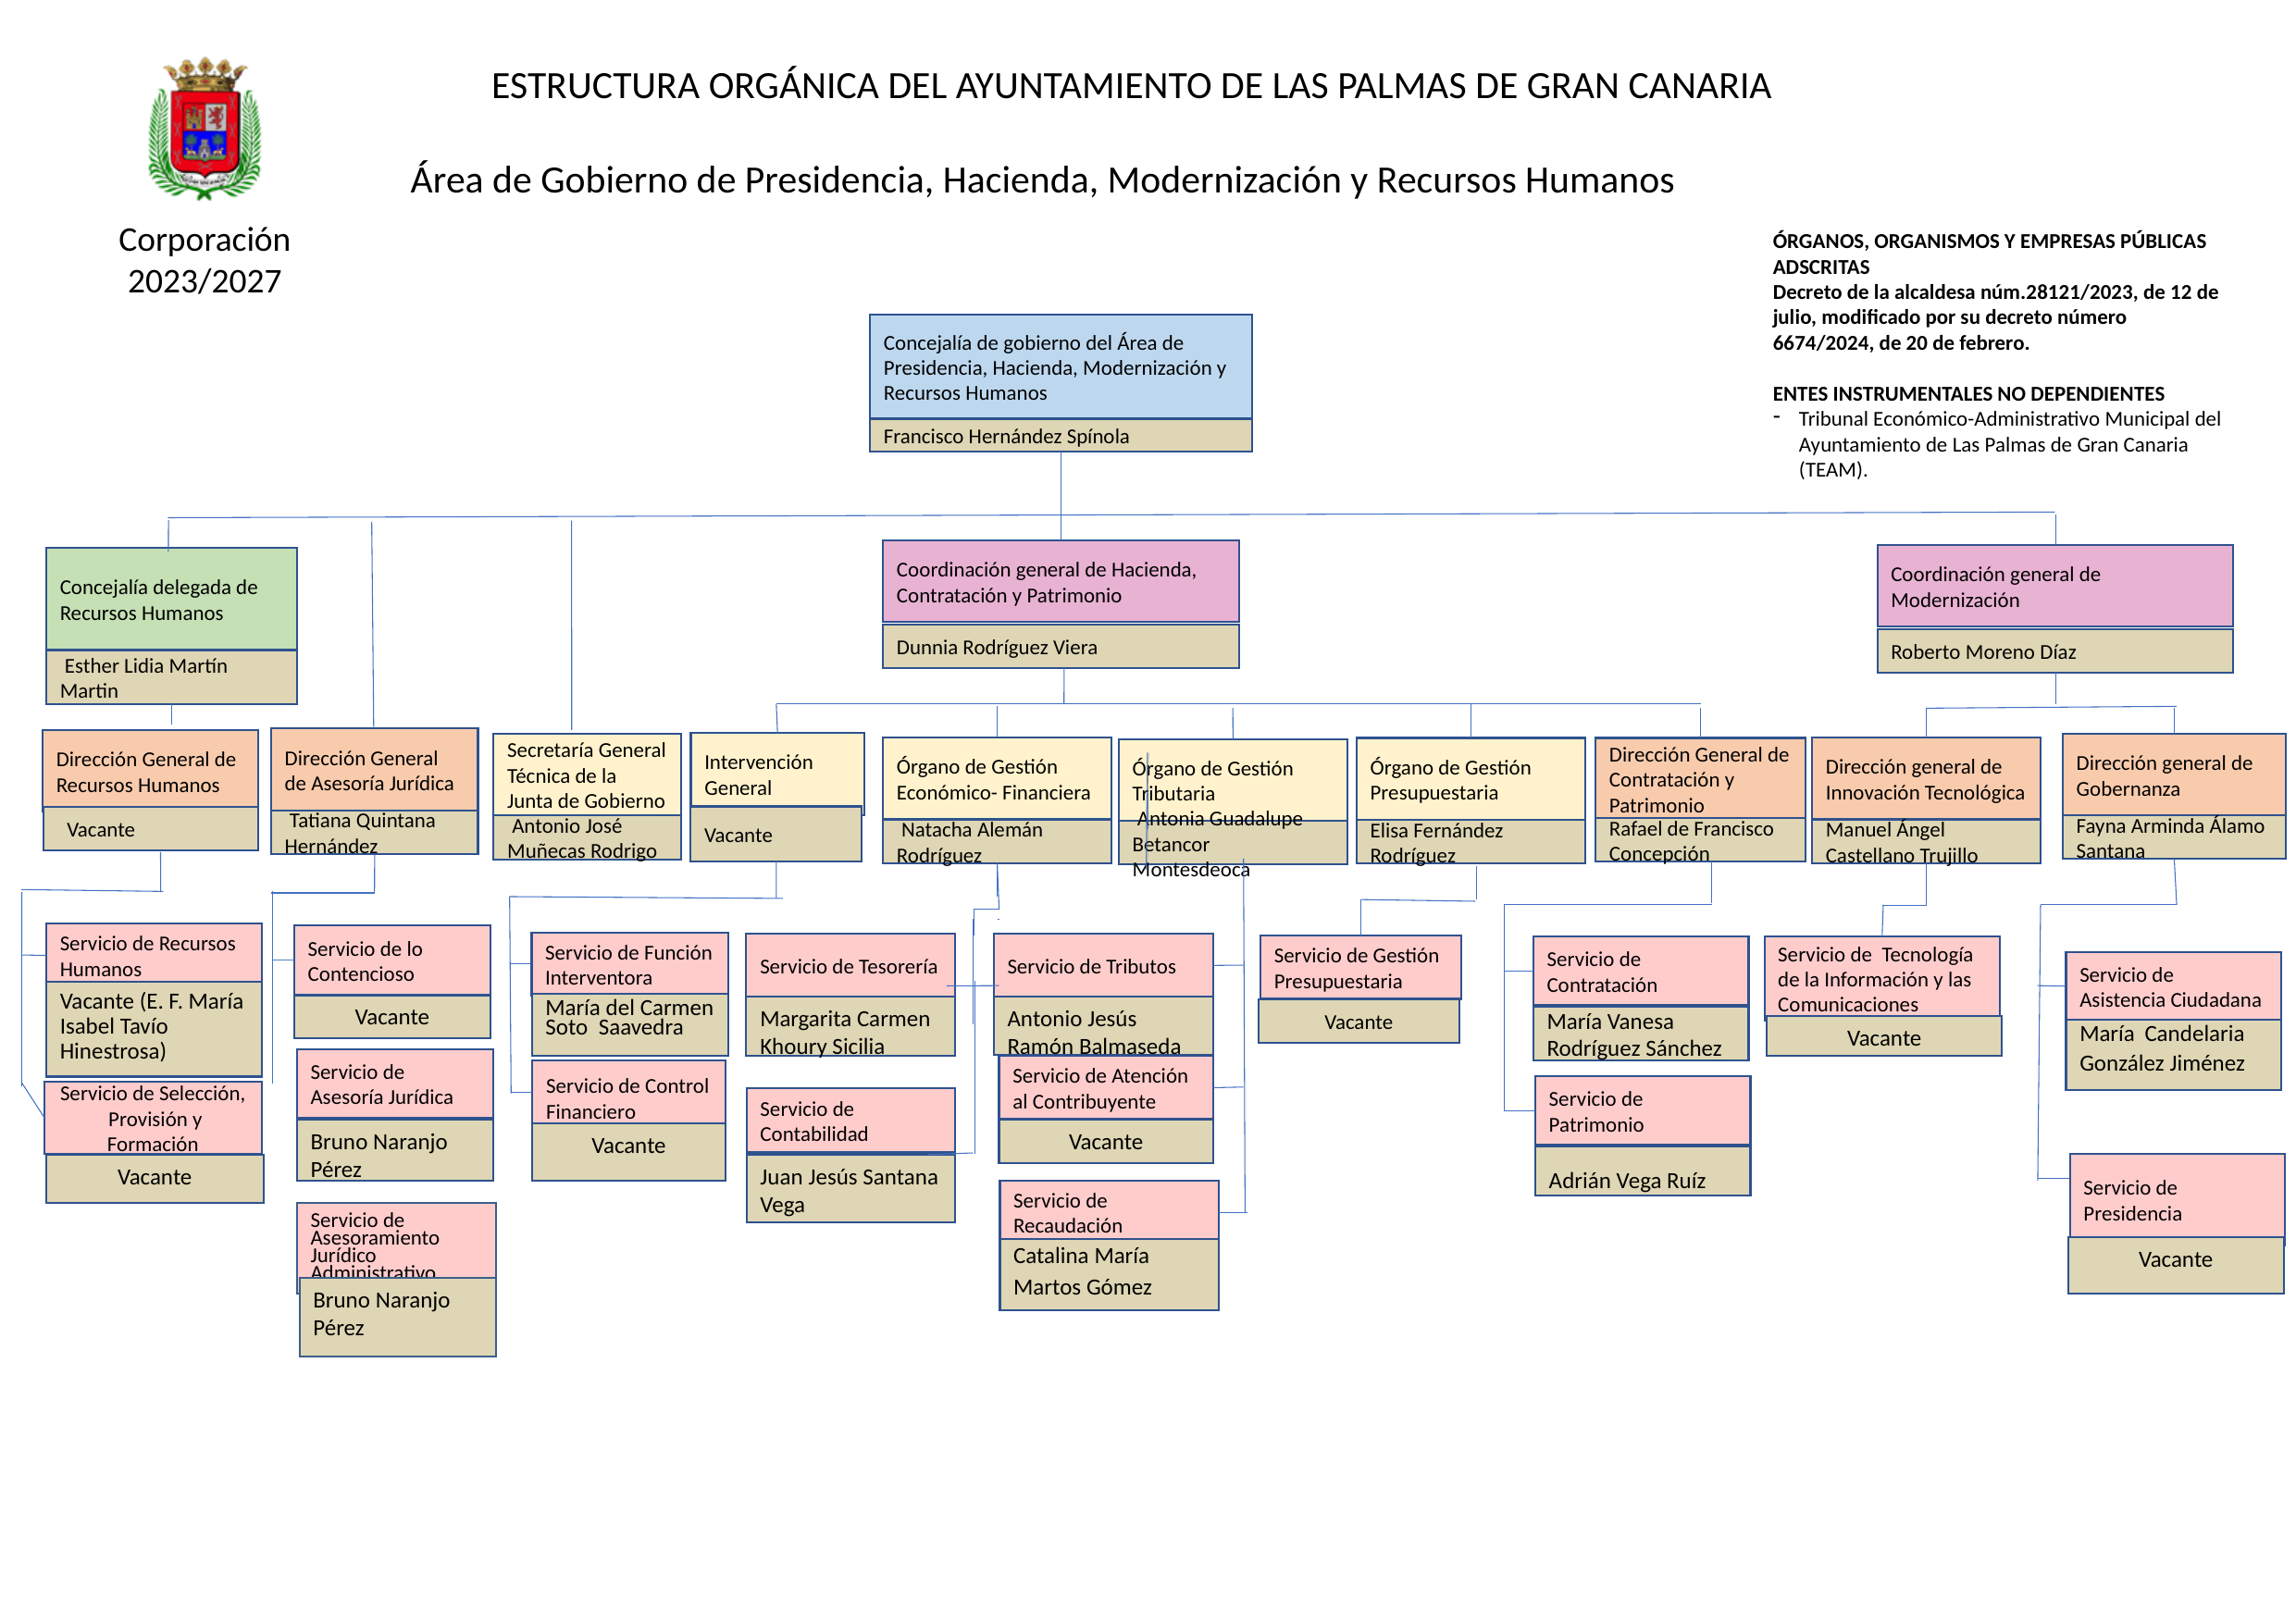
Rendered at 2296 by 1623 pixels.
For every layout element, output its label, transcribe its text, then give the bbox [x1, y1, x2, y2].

text_box Vacante [999, 1119, 1213, 1163]
text_box Servicio de Selección, Provisión y Formación [44, 1081, 262, 1155]
text_box Concejalía de gobierno del Área de Presidencia, Hacienda, Modernización y Recursos Humanos [870, 315, 1253, 418]
text_box María del Carmen Soto Saavedra [531, 993, 728, 1057]
text_box Servicio de Asistencia Ciudadana [2066, 951, 2282, 1020]
text_box Juan Jesús Santana Vega [746, 1154, 955, 1222]
text_box Adrián Vega Ruíz [1534, 1146, 1751, 1196]
text_box Área de Gobierno de Presidencia, Hacienda, Modernización y Recursos Humanos [396, 147, 2215, 208]
text_box Francisco Hernández Spínola [870, 418, 1253, 452]
text_box Esther Lidia Martín Martin [46, 650, 297, 704]
text_box Corporación 2023/2027 [82, 209, 328, 307]
text_box Antonio José Muñecas Rodrigo [493, 815, 682, 860]
text_box Servicio de Tecnología de la Información y las Comunicaciones [1764, 936, 2000, 1021]
text_box Dirección General de Contratación y Patrimonio [1595, 737, 1806, 817]
text_box Vacante (E. F. María Isabel Tavío Hinestrosa) [45, 982, 262, 1077]
text_box Manuel Ángel Castellano Trujillo [1812, 819, 2041, 863]
text_box Servicio de Gestión Presupuestaria [1260, 935, 1462, 999]
text_box Servicio de Control Financiero [532, 1059, 726, 1122]
text_box Servicio de Presidencia [2069, 1153, 2286, 1245]
text_box Vacante [46, 1154, 264, 1204]
text_box Tatiana Quintana Hernández [270, 810, 478, 855]
text_box Elisa Fernández Rodríguez [1356, 820, 1585, 864]
text_box Vacante [293, 995, 490, 1038]
text_box Servicio de Función Interventora [531, 932, 728, 993]
text_box Roberto Moreno Díaz [1877, 628, 2234, 674]
text_box Dirección general de Innovación Tecnológica [1812, 737, 2041, 819]
text_box Antonio Jesús Ramón Balmaseda [993, 997, 1213, 1056]
text_box Dirección general de Gobernanza [2062, 733, 2286, 815]
picture [1146, 752, 1149, 870]
text_box Coordinación general de Modernización [1877, 544, 2234, 627]
text_box Vacante [43, 807, 259, 851]
text_box ESTRUCTURA ORGÁNICA DEL AYUNTAMIENTO DE LAS PALMAS DE GRAN CANARIA [478, 53, 1787, 114]
text_box María Candelaria González Jiménez [2066, 1020, 2282, 1090]
text_box Bruno Naranjo Pérez [296, 1119, 494, 1181]
text_box Servicio de Contratación [1533, 936, 1749, 1006]
text_box Dirección General de Recursos Humanos [43, 729, 258, 807]
text_box Antonia Guadalupe Betancor Montesdeoca [1118, 821, 1146, 865]
text_box Servicio de Tributos [993, 934, 1213, 997]
text_box Catalina María Martos Gómez [999, 1239, 1219, 1311]
text_box Servicio de Contabilidad [746, 1088, 955, 1153]
text_box Rafael de Francisco Concepción [1595, 817, 1806, 862]
text_box Órgano de Gestión Presupuestaria [1356, 737, 1585, 820]
text_box Servicio de Atención al Contribuyente [999, 1056, 1213, 1119]
text_box Vacante [532, 1122, 726, 1181]
text_box Vacante [1258, 998, 1460, 1043]
text_box Coordinación general de Hacienda, Contratación y Patrimonio [883, 539, 1240, 623]
text_box Vacante [1767, 1016, 2003, 1057]
text_box Antonia Guadalupe Betancor Montesdeoca [1149, 821, 1347, 865]
text_box Servicio de lo Contencioso [293, 924, 490, 995]
text_box Concejalía delegada de Recursos Humanos [46, 548, 297, 650]
text_box Dunnia Rodríguez Viera [883, 625, 1240, 669]
text_box Intervención General [690, 733, 864, 815]
text_box Dirección General de Asesoría Jurídica [270, 728, 478, 810]
text_box Secretaría General Técnica de la Junta de Gobierno [493, 733, 682, 815]
picture [146, 53, 263, 204]
text_box Servicio de Patrimonio [1534, 1076, 1751, 1146]
text_box Bruno Naranjo Pérez [299, 1278, 497, 1357]
text_box Servicio de Asesoría Jurídica [296, 1049, 494, 1119]
text_box Servicio de Recursos Humanos [45, 923, 262, 982]
text_box Servicio de Tesorería [746, 933, 955, 997]
text_box ÓRGANOS, ORGANISMOS Y EMPRESAS PÚBLICAS ADSCRITAS Decreto de la alcaldesa núm.28121/2023, de 12 de julio, modificado por su decreto número 6674/2024, de 20 de febrero. ENTES INSTRUMENTALES NO DEPENDIENTES Tribunal Económico-Administrativo Municipal del Ayuntamiento de Las Palmas de Gran Canaria (TEAM). [1759, 220, 2245, 539]
text_box Vacante [690, 806, 863, 862]
text_box Vacante [2068, 1237, 2284, 1294]
text_box Natacha Alemán Rodríguez [883, 819, 1111, 863]
text_box Servicio de Recaudación [999, 1180, 1219, 1239]
text_box Servicio de Asesoramiento Jurídico Administrativo [296, 1203, 497, 1295]
text_box Órgano de Gestión Tributaria [1118, 738, 1347, 821]
text_box María Vanesa Rodríguez Sánchez [1533, 1007, 1749, 1060]
text_box Órgano de Gestión Económico- Financiera [883, 737, 1111, 819]
text_box Margarita Carmen Khoury Sicilia [746, 997, 955, 1057]
text_box Fayna Arminda Álamo Santana [2062, 815, 2286, 860]
